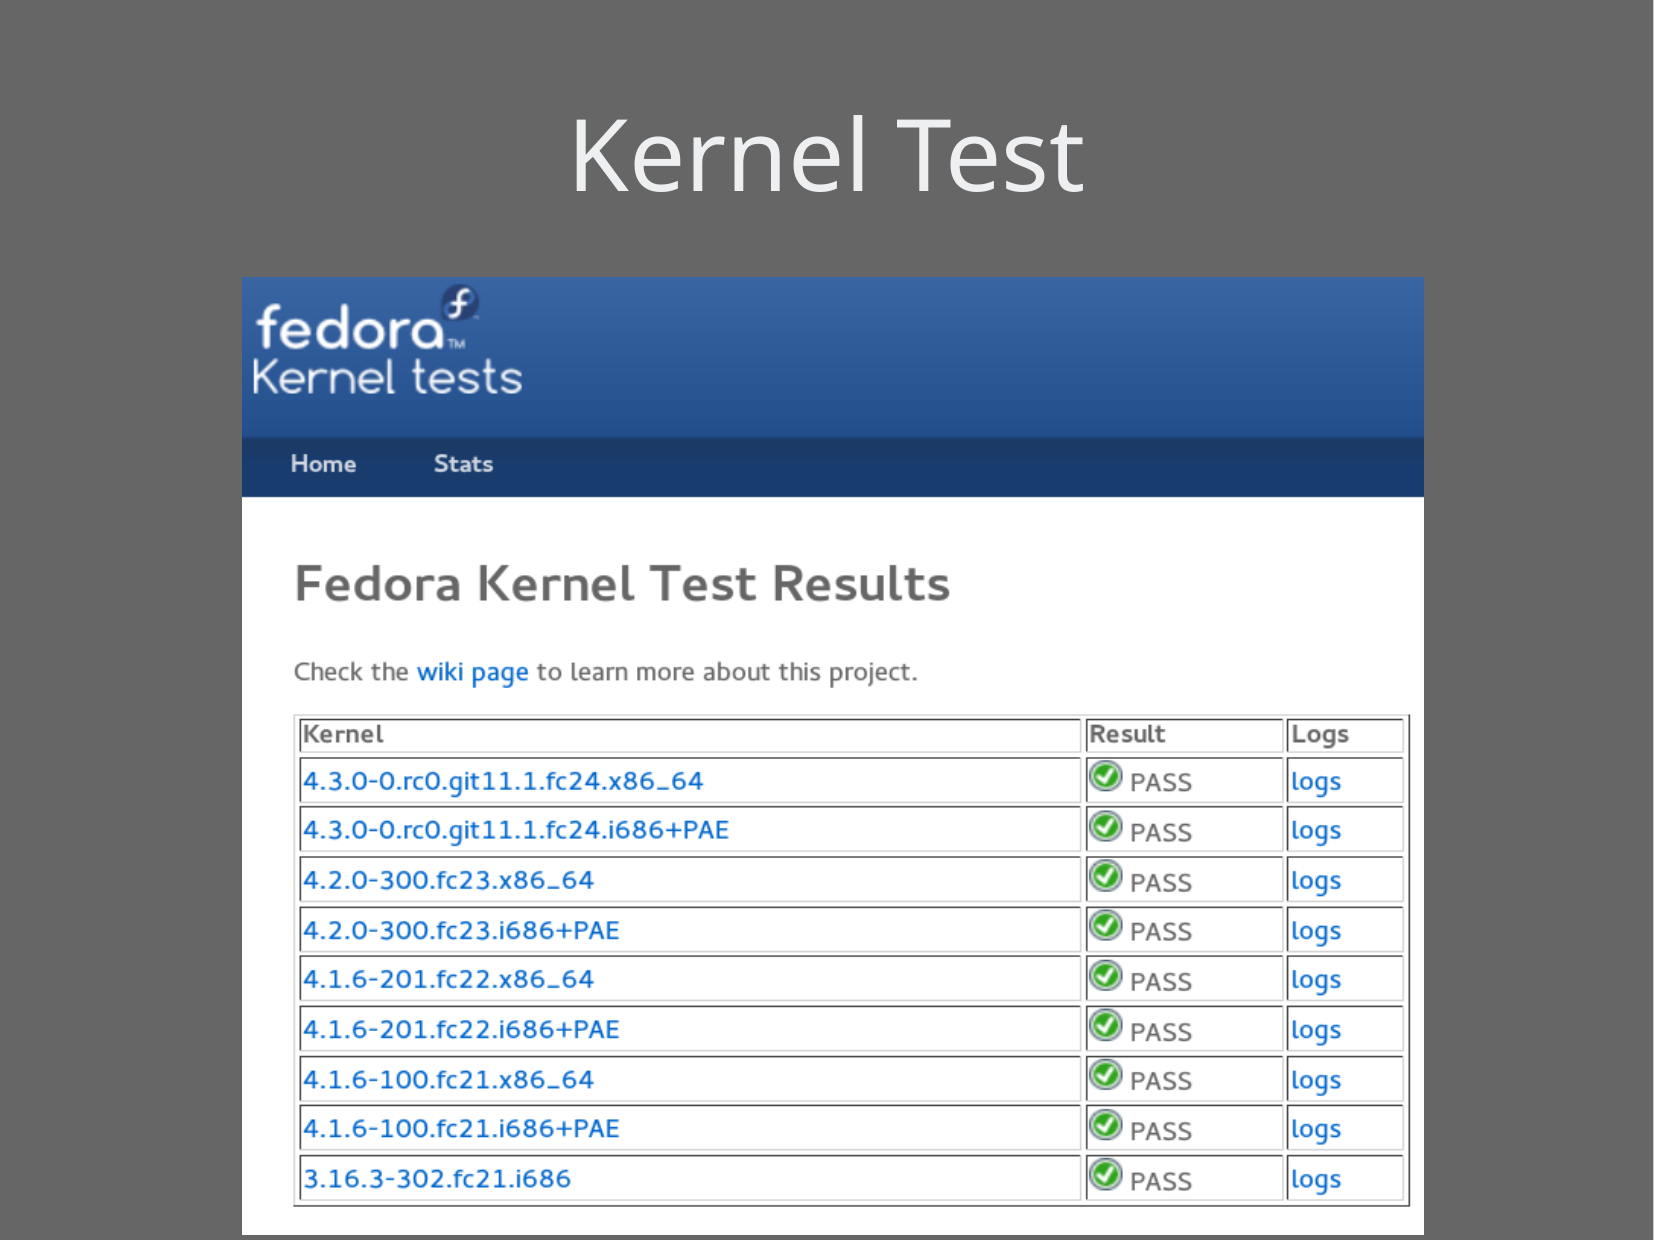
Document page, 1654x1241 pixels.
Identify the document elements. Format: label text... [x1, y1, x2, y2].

picture [242, 277, 1424, 1235]
title Kernel Test [82, 49, 1571, 257]
